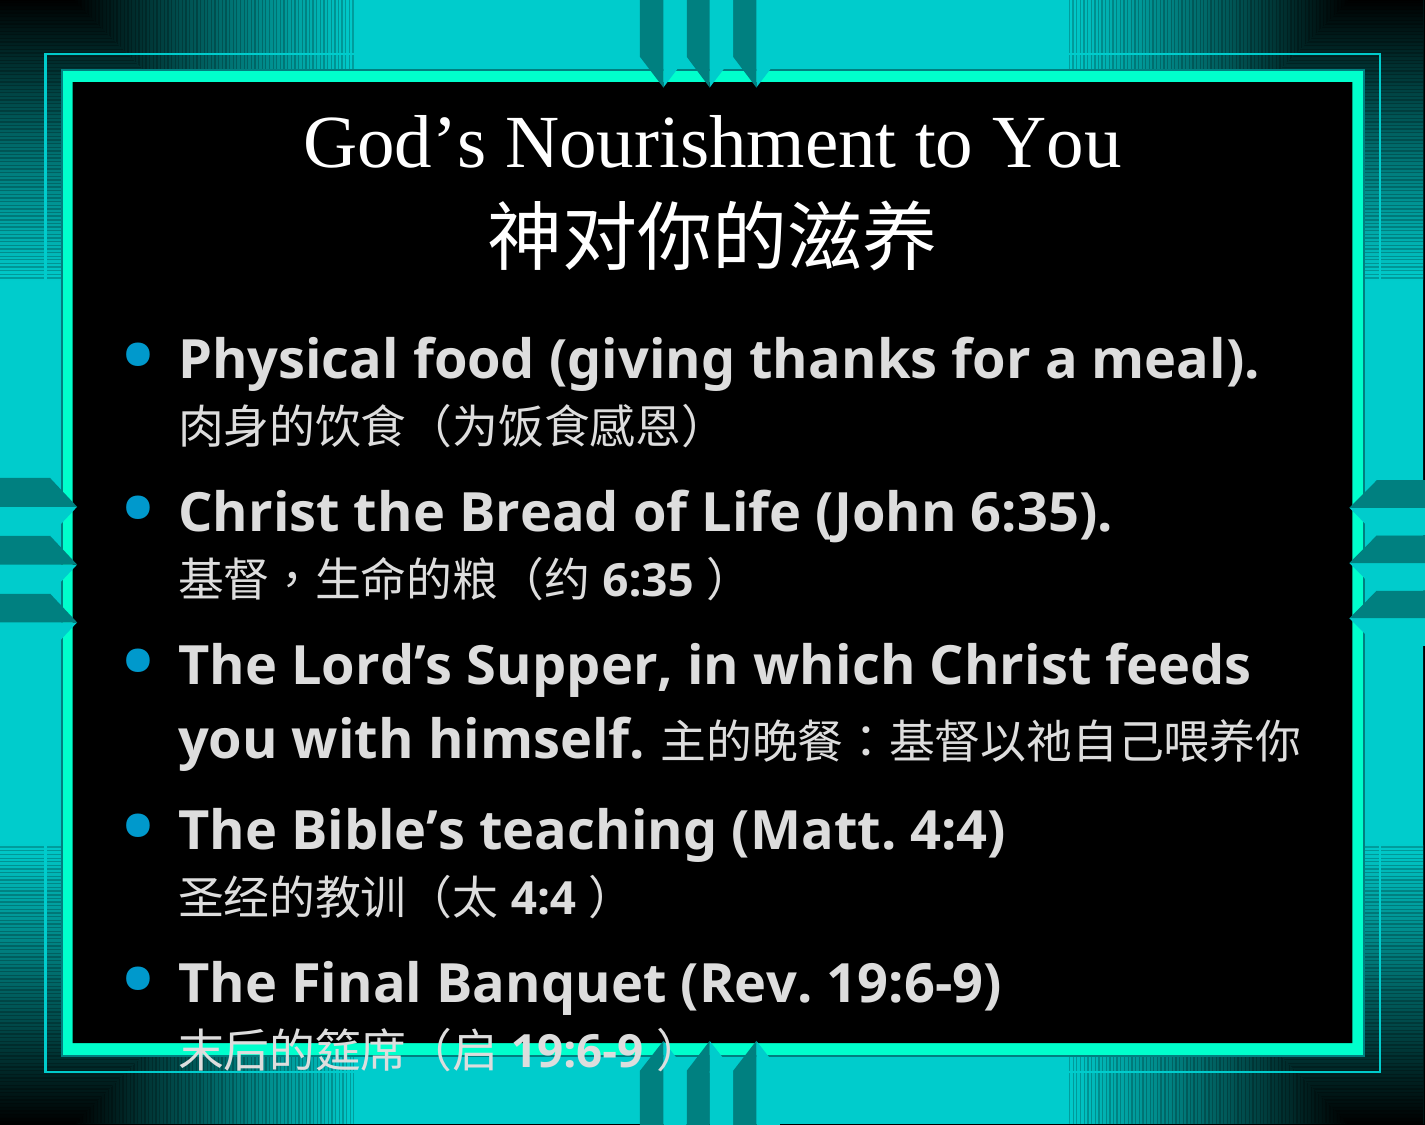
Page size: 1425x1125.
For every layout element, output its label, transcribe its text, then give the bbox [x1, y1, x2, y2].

list Physical food (giving thanks for a meal). 肉身的饮食（为饭食感恩） Christ the Bread of Life (John 6:35). 基督，生命的粮（约6:35） The Lord’s Supper, in which Christ feeds you with himself.主的晚餐：基督以祂自己喂养你 The Bible’s teaching (Matt. 4:4) 圣经的教训（太4:4） The Final Banquet (Rev. 19:6-9) 末后的筵席（启19:6-9） [106, 312, 1319, 988]
title God’s Nourishment to You 神对你的滋养 [106, 99, 1319, 288]
